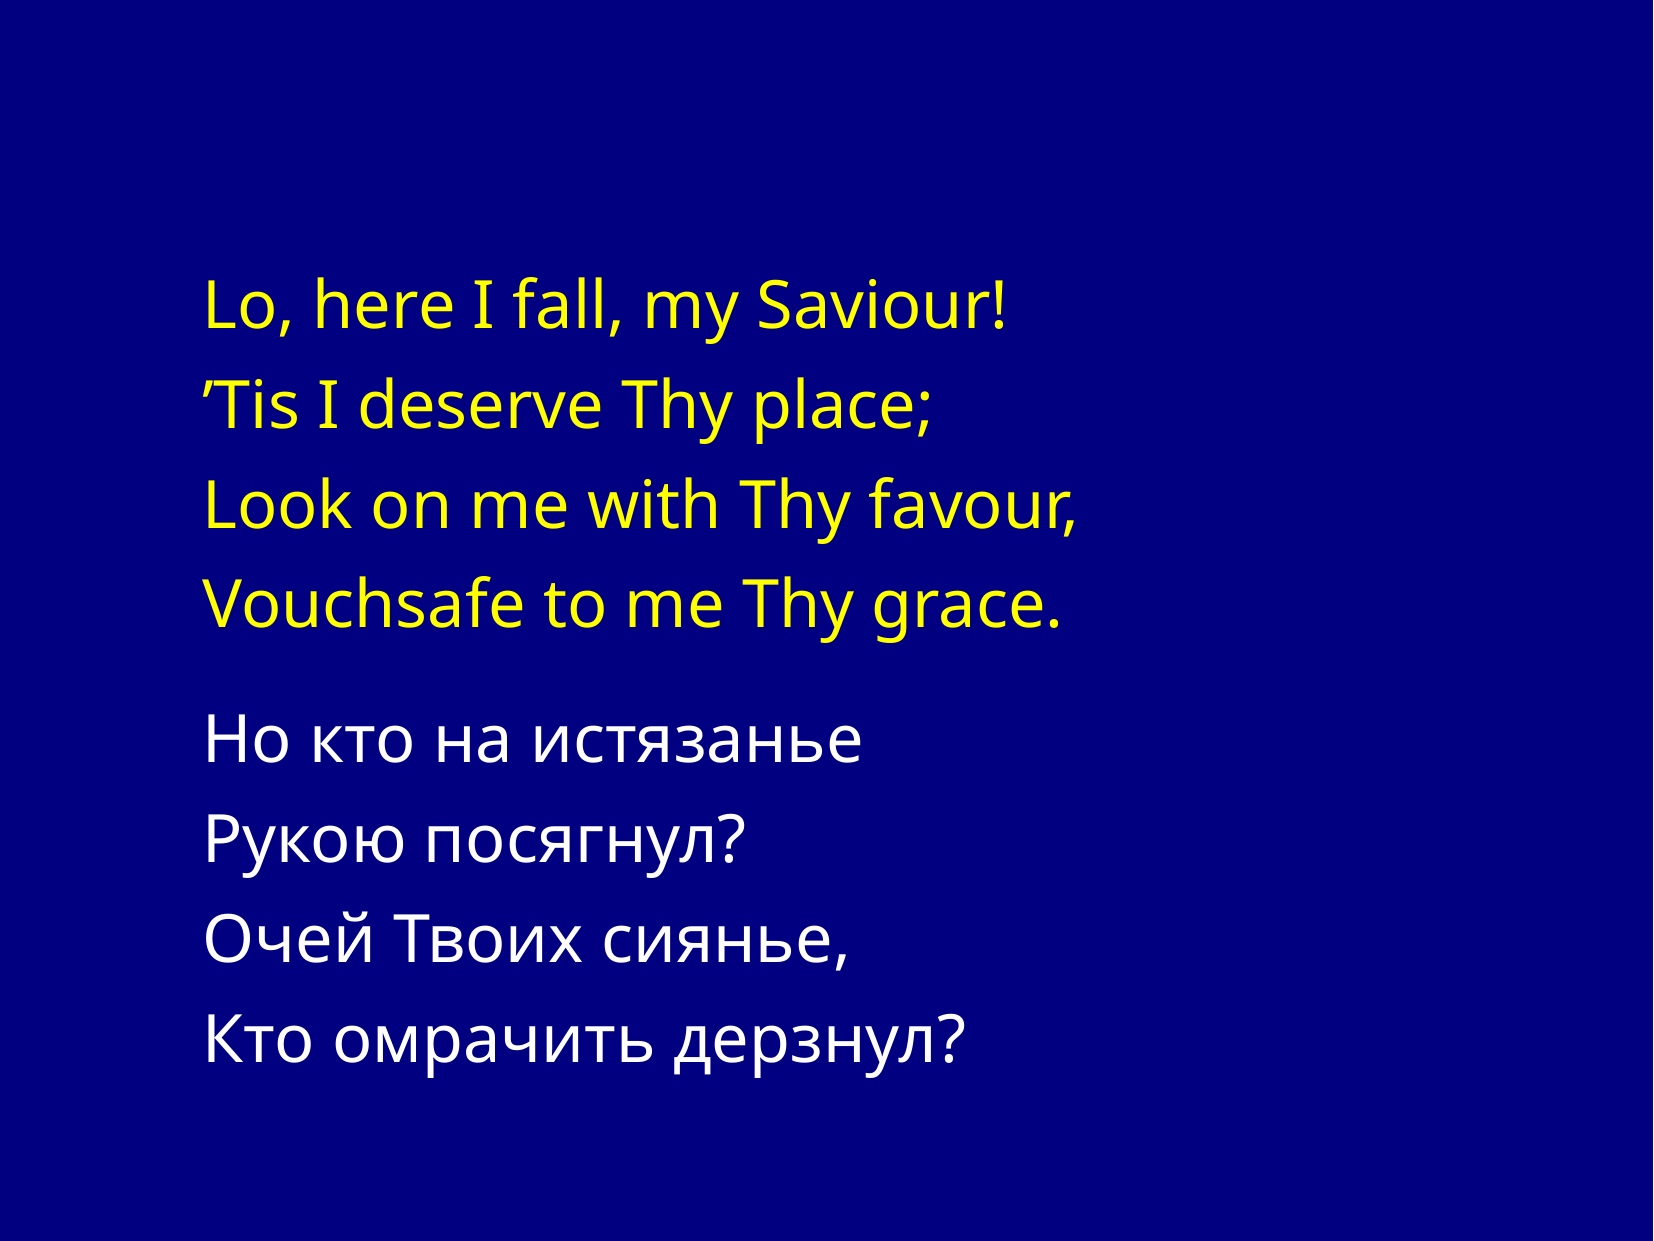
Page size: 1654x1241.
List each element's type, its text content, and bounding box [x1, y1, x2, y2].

text_box Lo, here I fall, my Saviour! ’Tis I deserve Thy place; Look on me with Thy favour, Vouchsafe to me Thy grace. [75, 150, 1576, 638]
text_box Но кто на истязанье Рукою посягнул? Очей Твоих сиянье, Кто омрачить дерзнул? [75, 675, 1576, 1163]
